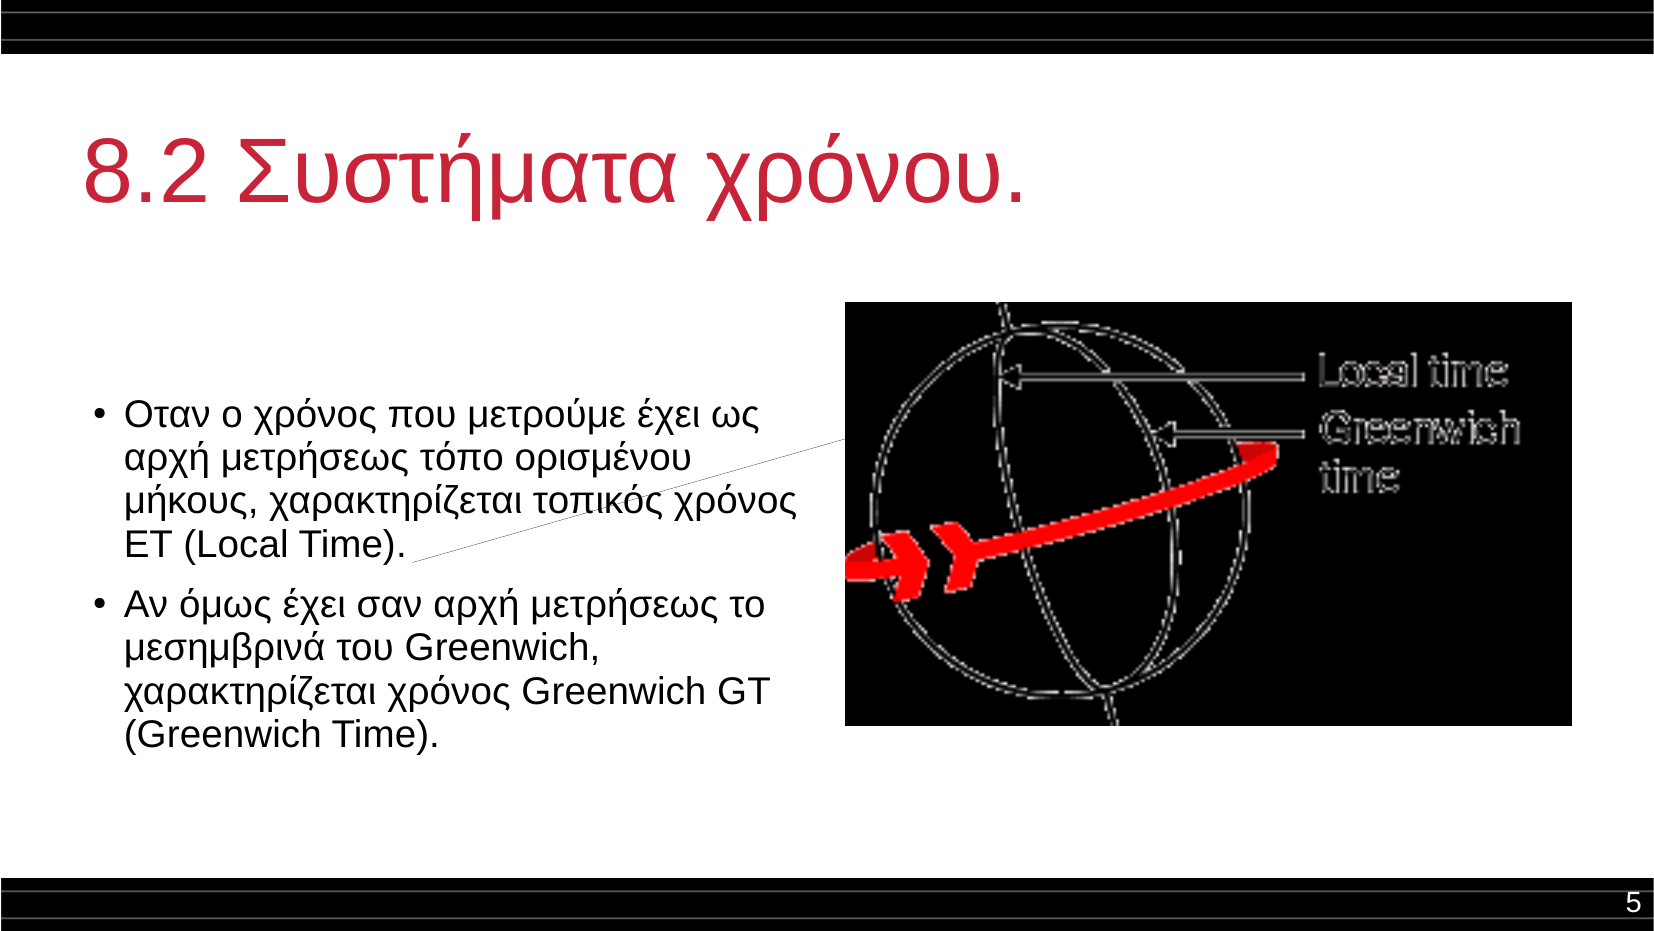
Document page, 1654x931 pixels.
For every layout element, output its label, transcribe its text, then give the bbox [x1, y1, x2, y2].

picture [1, 0, 1654, 54]
list Οταν ο χρόνος που μετρούμε έχει ως αρχή μετρήσεως τόπο ορισμένου μήκους, χαρακτηρίζεται τοπικός χρόνος ΕΤ (Local Time). Αν όμως έχει σαν αρχή μετρήσεως το μεσημβρινά του Greenwich, χαρακτηρίζεται χρόνος Greenwich GΤ (Greenwich Time). [82, 271, 809, 758]
picture [1, 878, 1654, 931]
title 8.2 Συστήματα χρόνου. [82, 92, 1571, 249]
picture [845, 302, 1572, 726]
